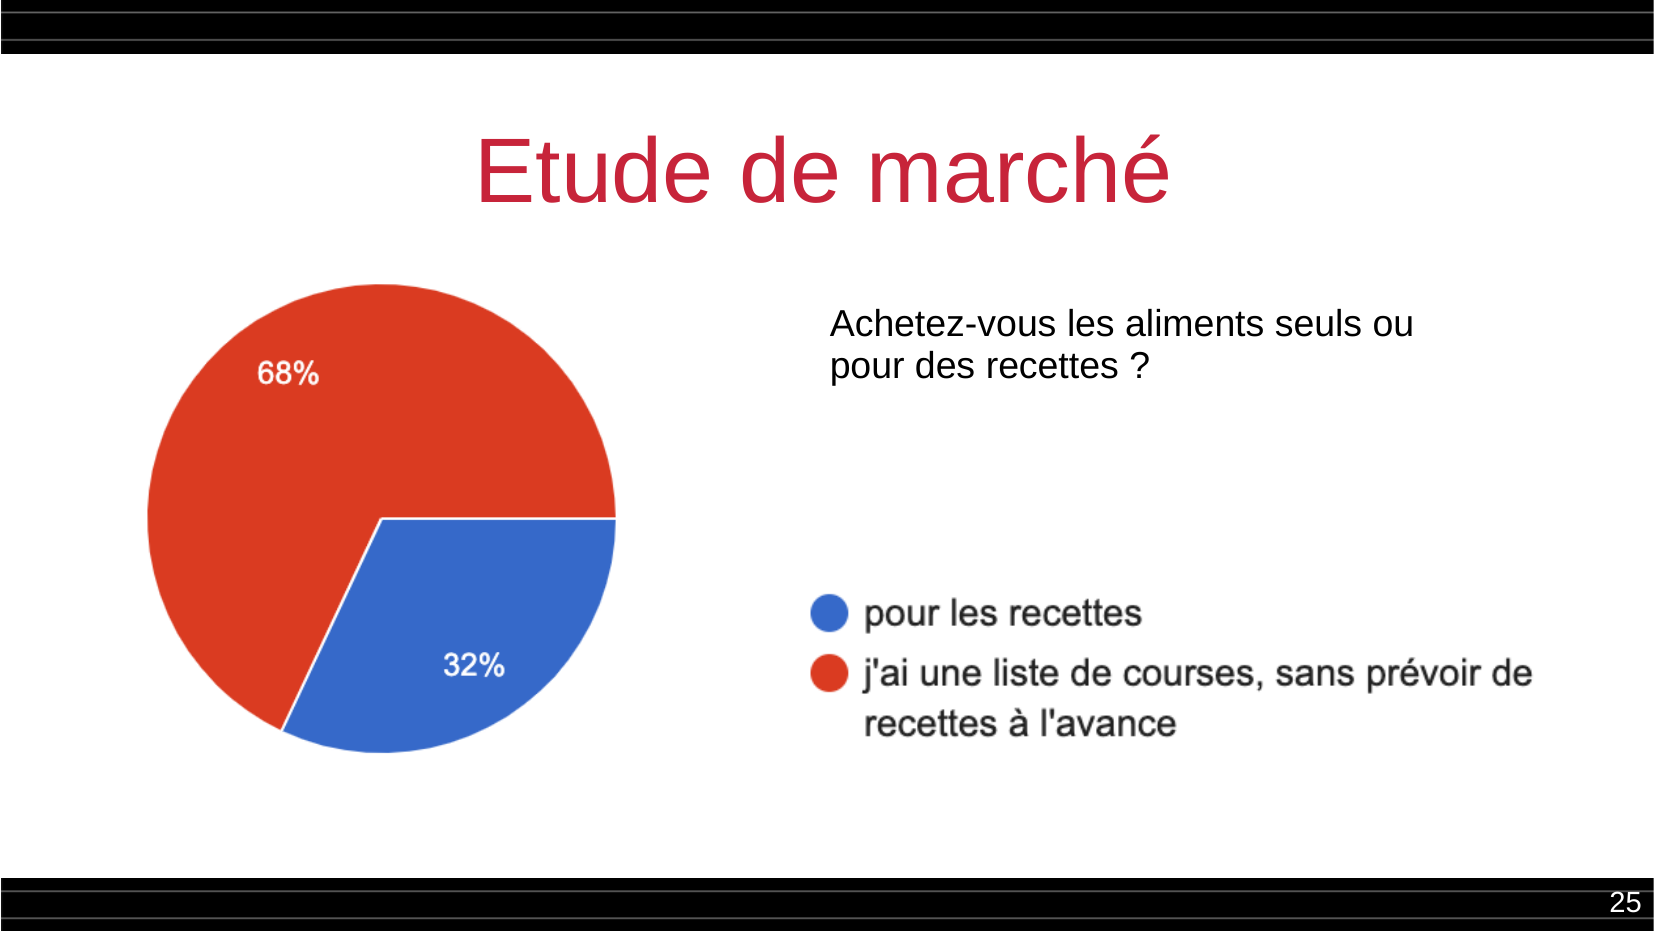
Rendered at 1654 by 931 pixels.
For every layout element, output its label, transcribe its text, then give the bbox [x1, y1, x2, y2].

picture [1, 878, 1654, 931]
picture [94, 236, 672, 812]
title Etude de marché [448, 92, 1205, 249]
picture [1, 0, 1654, 54]
picture [770, 566, 1571, 768]
text_box Achetez-vous les aliments seuls ou pour des recettes ? [814, 295, 1465, 563]
